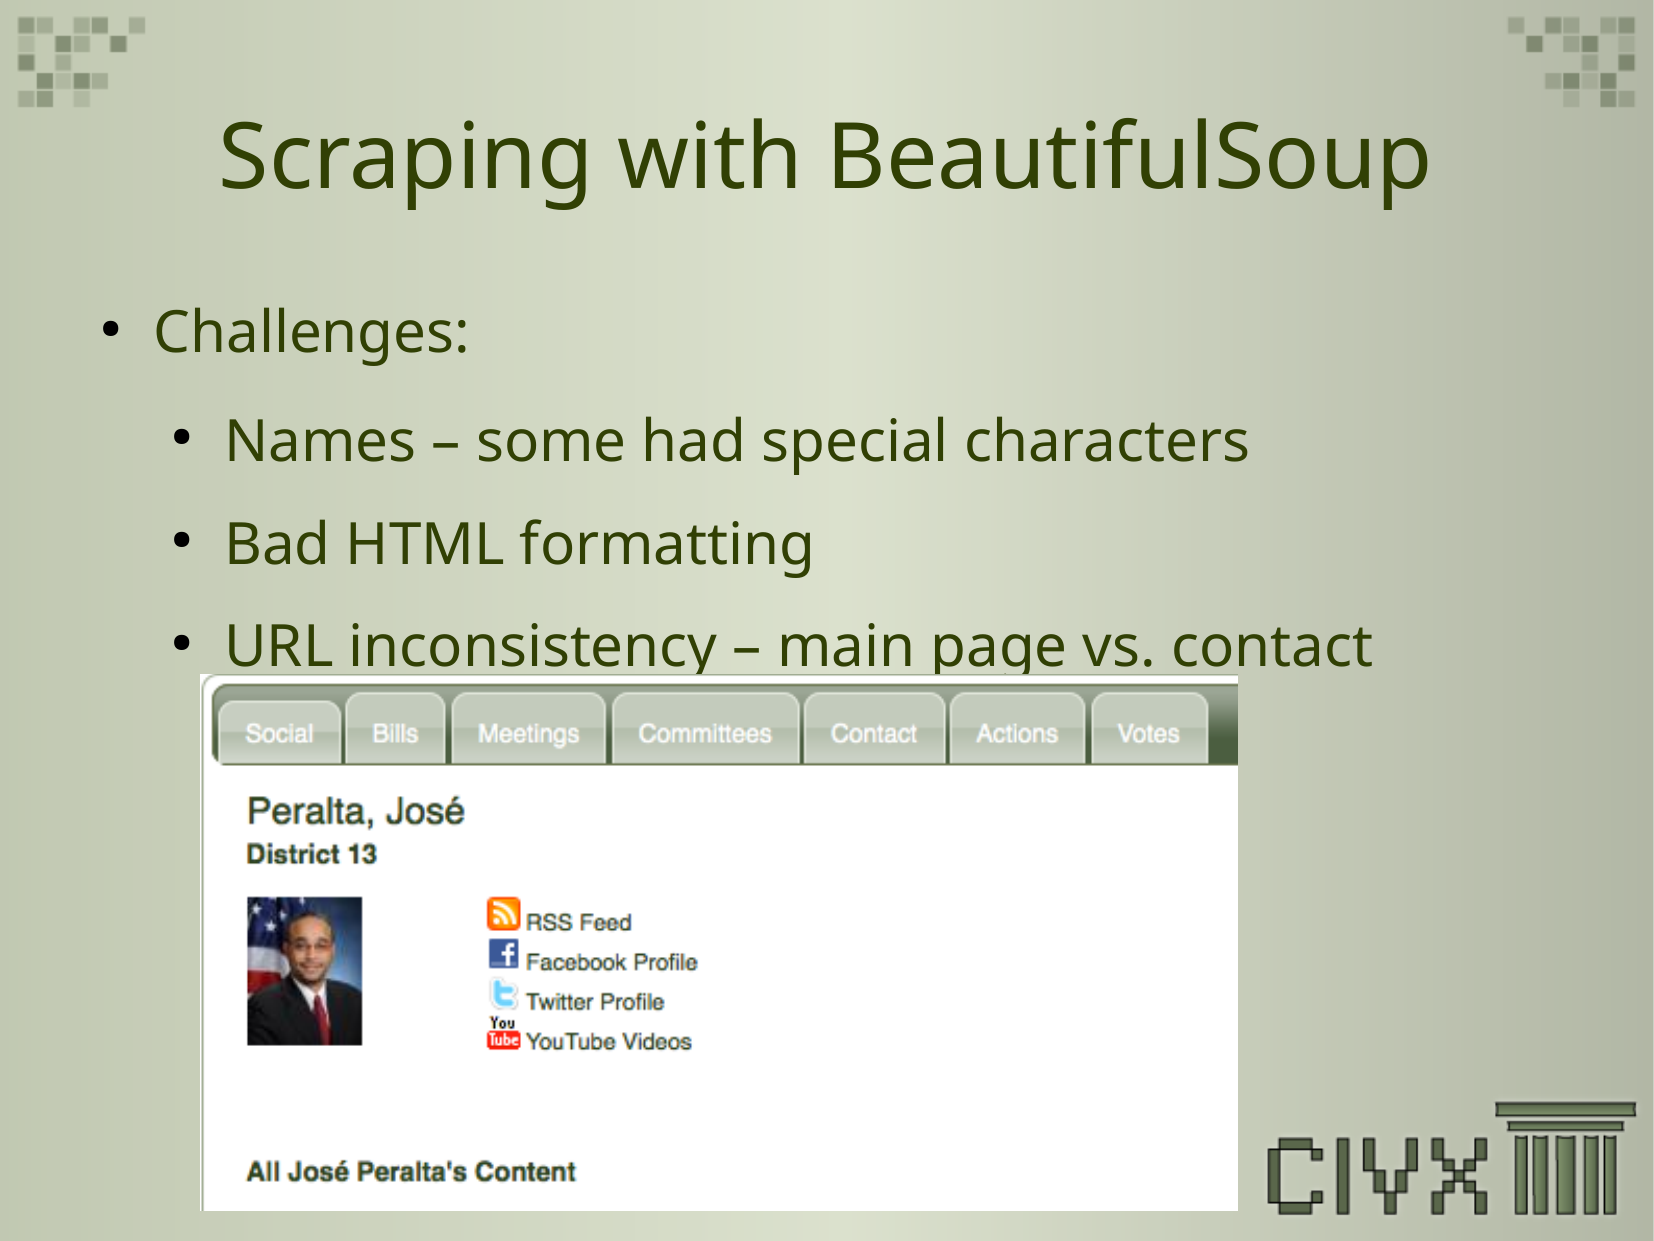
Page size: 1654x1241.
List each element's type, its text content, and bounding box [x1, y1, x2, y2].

picture [0, 0, 1654, 1241]
title Scraping with BeautifulSoup [82, 49, 1571, 257]
list Challenges: Names – some had special characters Bad HTML formatting URL inconsistency – main page vs. contact [82, 290, 1571, 1109]
